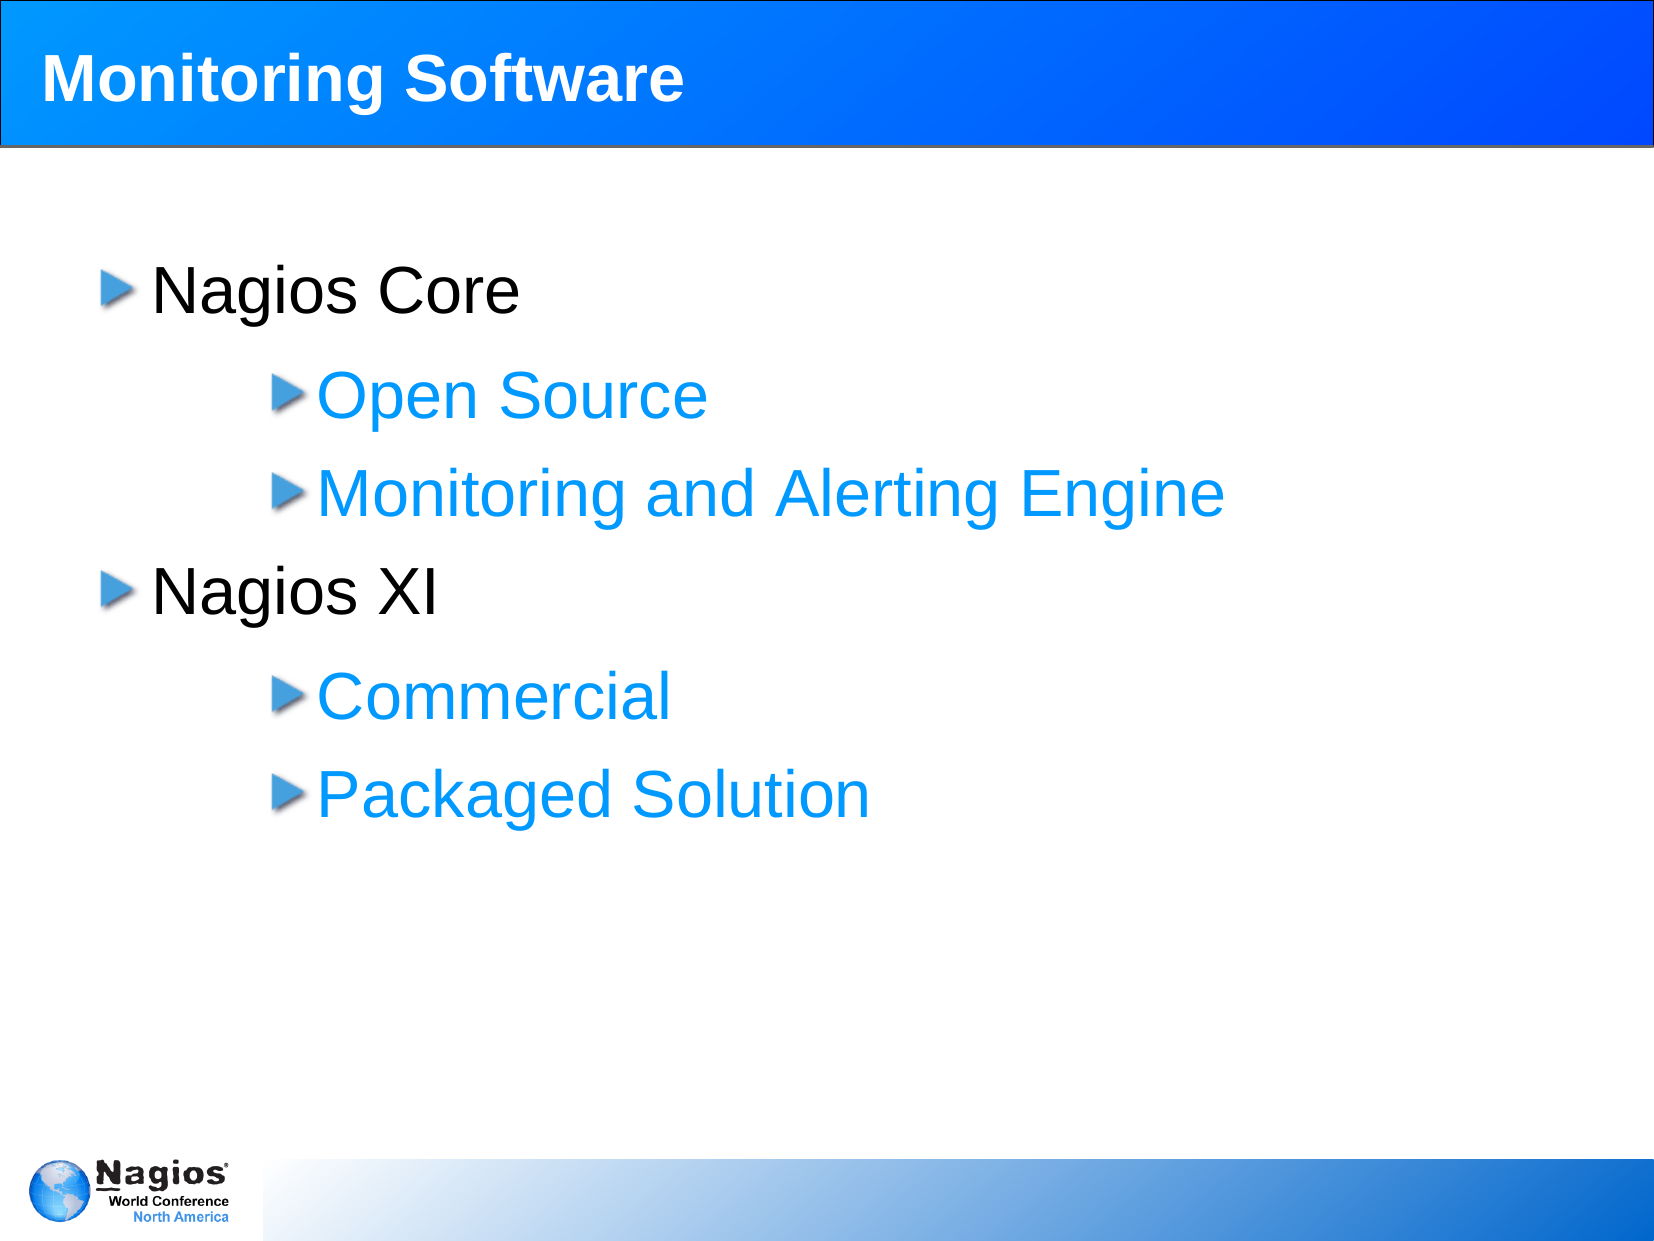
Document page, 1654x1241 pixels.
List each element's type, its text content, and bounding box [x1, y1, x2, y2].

picture [29, 1159, 229, 1235]
title Monitoring Software [41, 29, 1248, 127]
list Nagios Core Open Source Monitoring and Alerting Engine Nagios XI Commercial Packaged Solution [80, 253, 1569, 1072]
